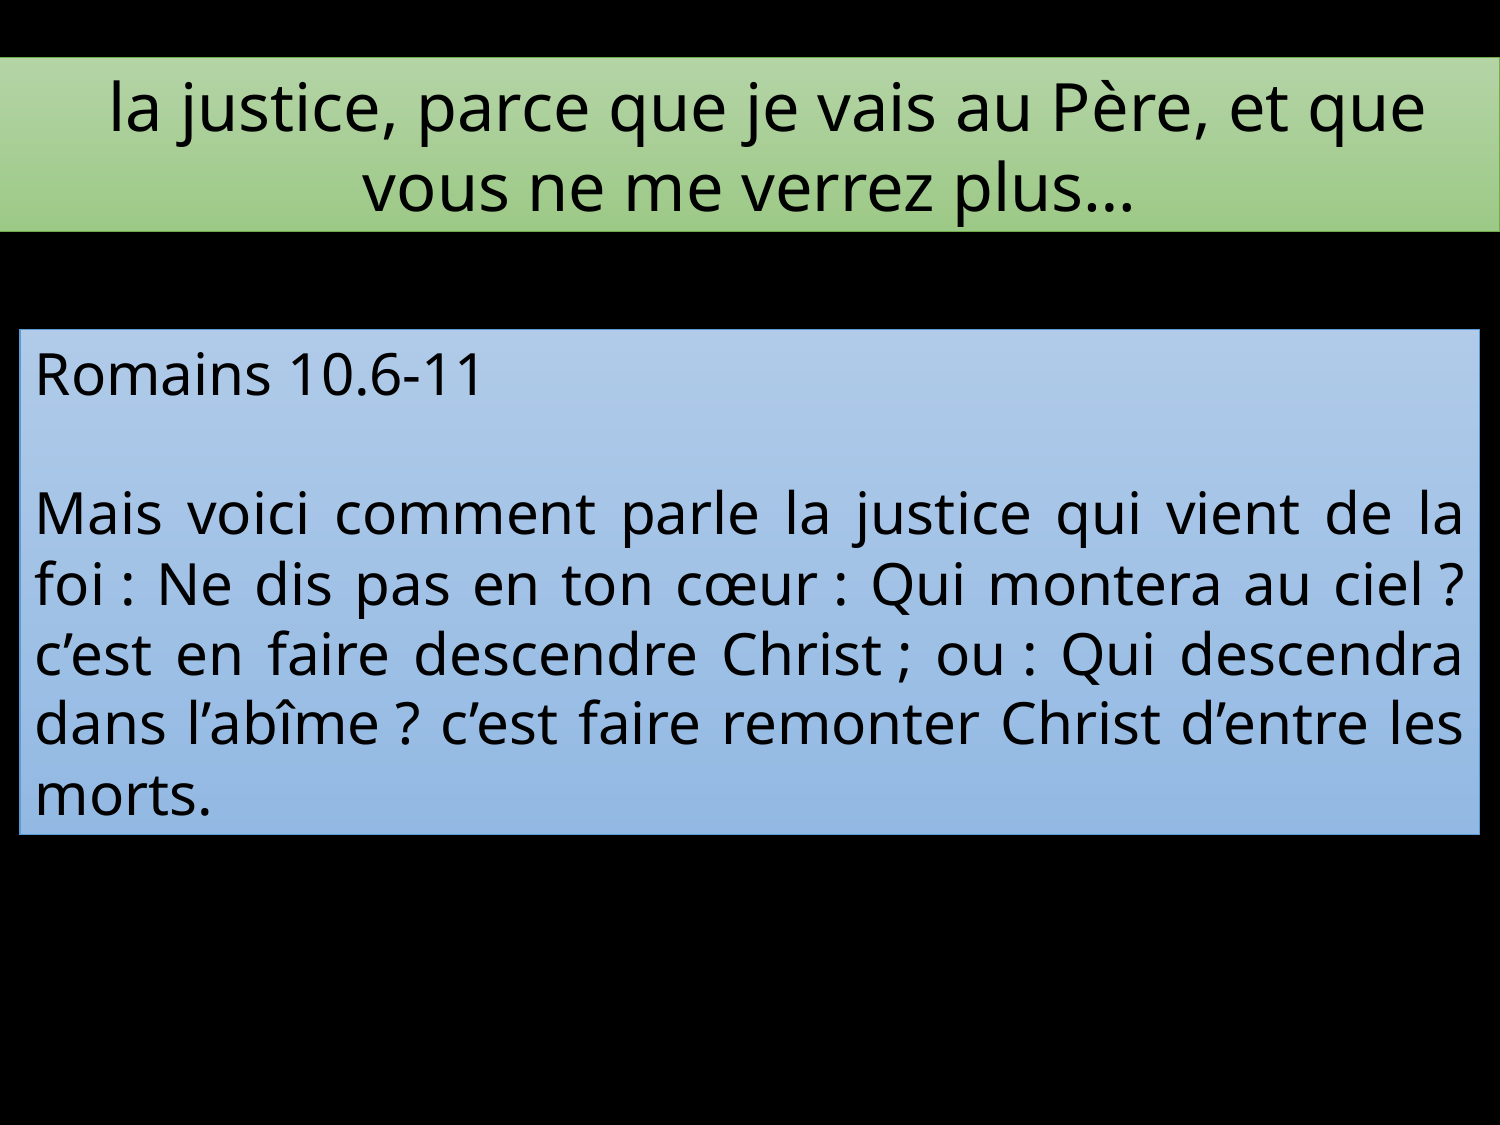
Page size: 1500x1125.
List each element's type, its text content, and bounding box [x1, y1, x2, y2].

text_box Romains 10.6-11 Mais voici comment parle la justice qui vient de la foi : Ne dis pas en ton cœur : Qui montera au ciel ? c’est en faire descendre Christ ; ou : Qui descendra dans l’abîme ? c’est faire remonter Christ d’entre les morts. [20, 329, 1480, 835]
text_box la justice, parce que je vais au Père, et que vous ne me verrez plus… [0, 57, 1500, 232]
